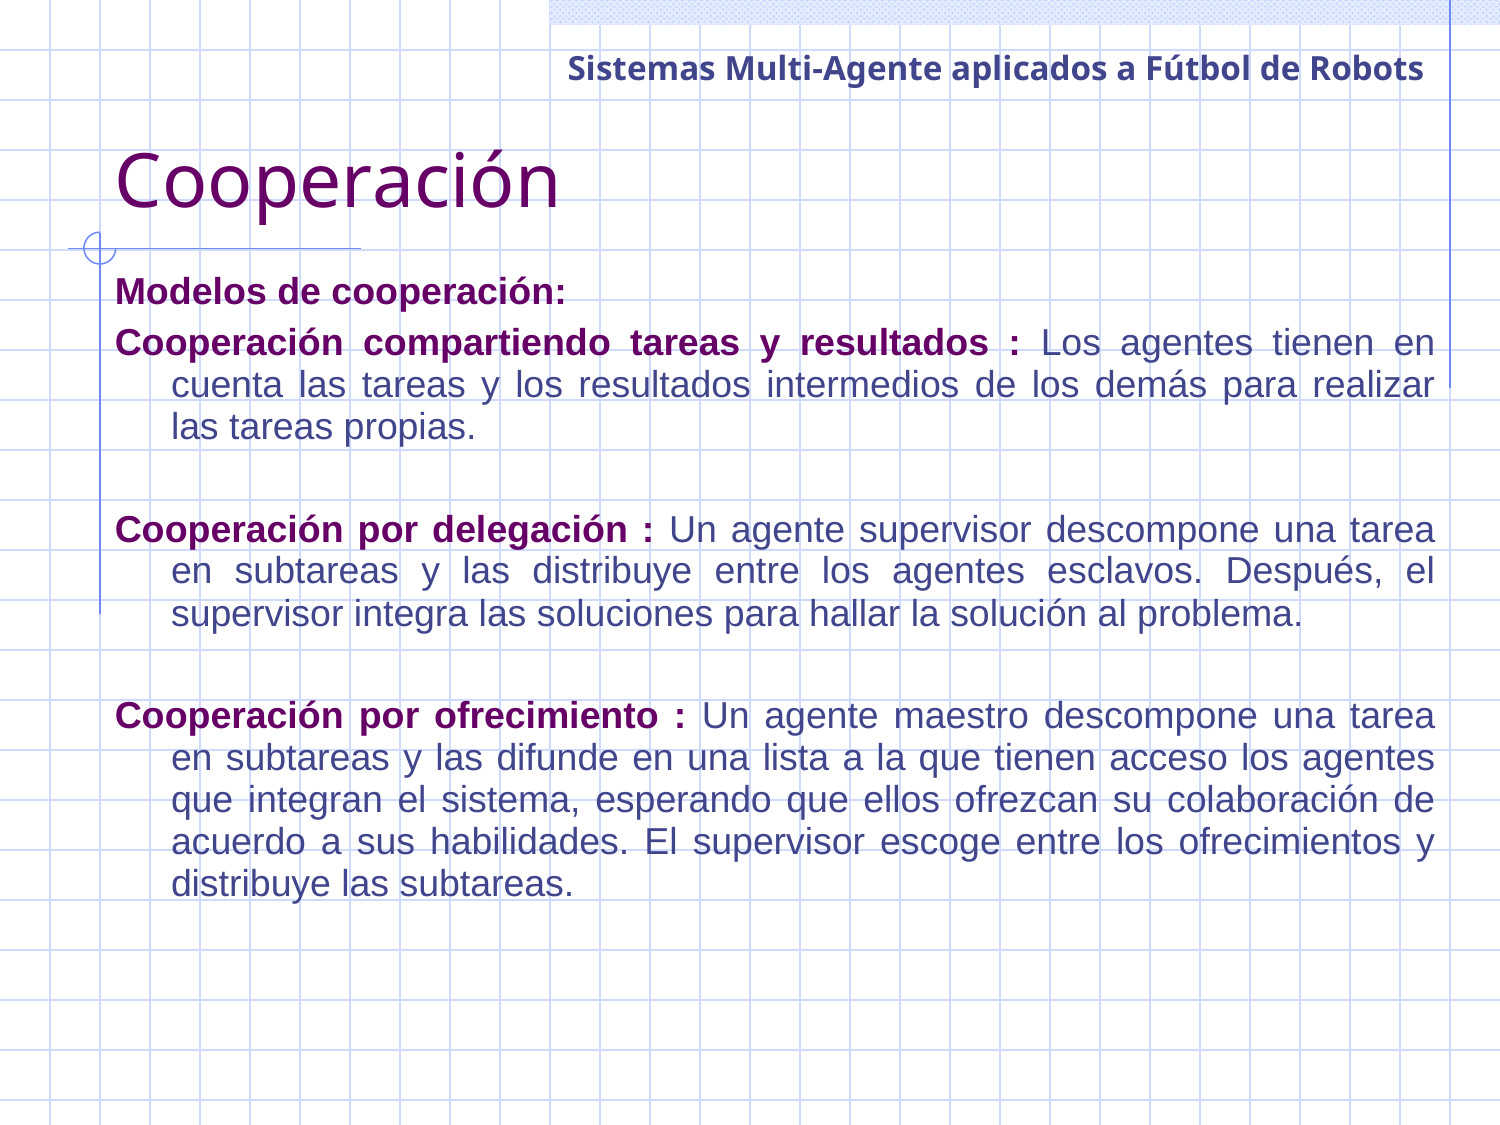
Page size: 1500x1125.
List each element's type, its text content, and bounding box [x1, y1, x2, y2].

picture [549, 0, 1449, 25]
text_box Sistemas Multi-Agente aplicados a Fútbol de Robots [450, 37, 1441, 99]
list Modelos de cooperación: Cooperación compartiendo tareas y resultados : Los agentes tienen en cuenta las tareas y los resultados intermedios de los demás para realizar las tareas propias. Cooperación por delegación : Un agente supervisor descompone una tarea en subtareas y las distribuye entre los agentes esclavos. Después, el supervisor integra las soluciones para hallar la solución al problema. Cooperación por ofrecimiento : Un agente maestro descompone una tarea en subtareas y las difunde en una lista a la que tienen acceso los agentes que integran el sistema, esperando que ellos ofrezcan su colaboración de acuerdo a sus habilidades. El supervisor escoge entre los ofrecimientos y distribuye las subtareas. [99, 262, 1450, 1038]
picture [1451, 0, 1500, 25]
title Cooperación [99, 112, 1000, 238]
